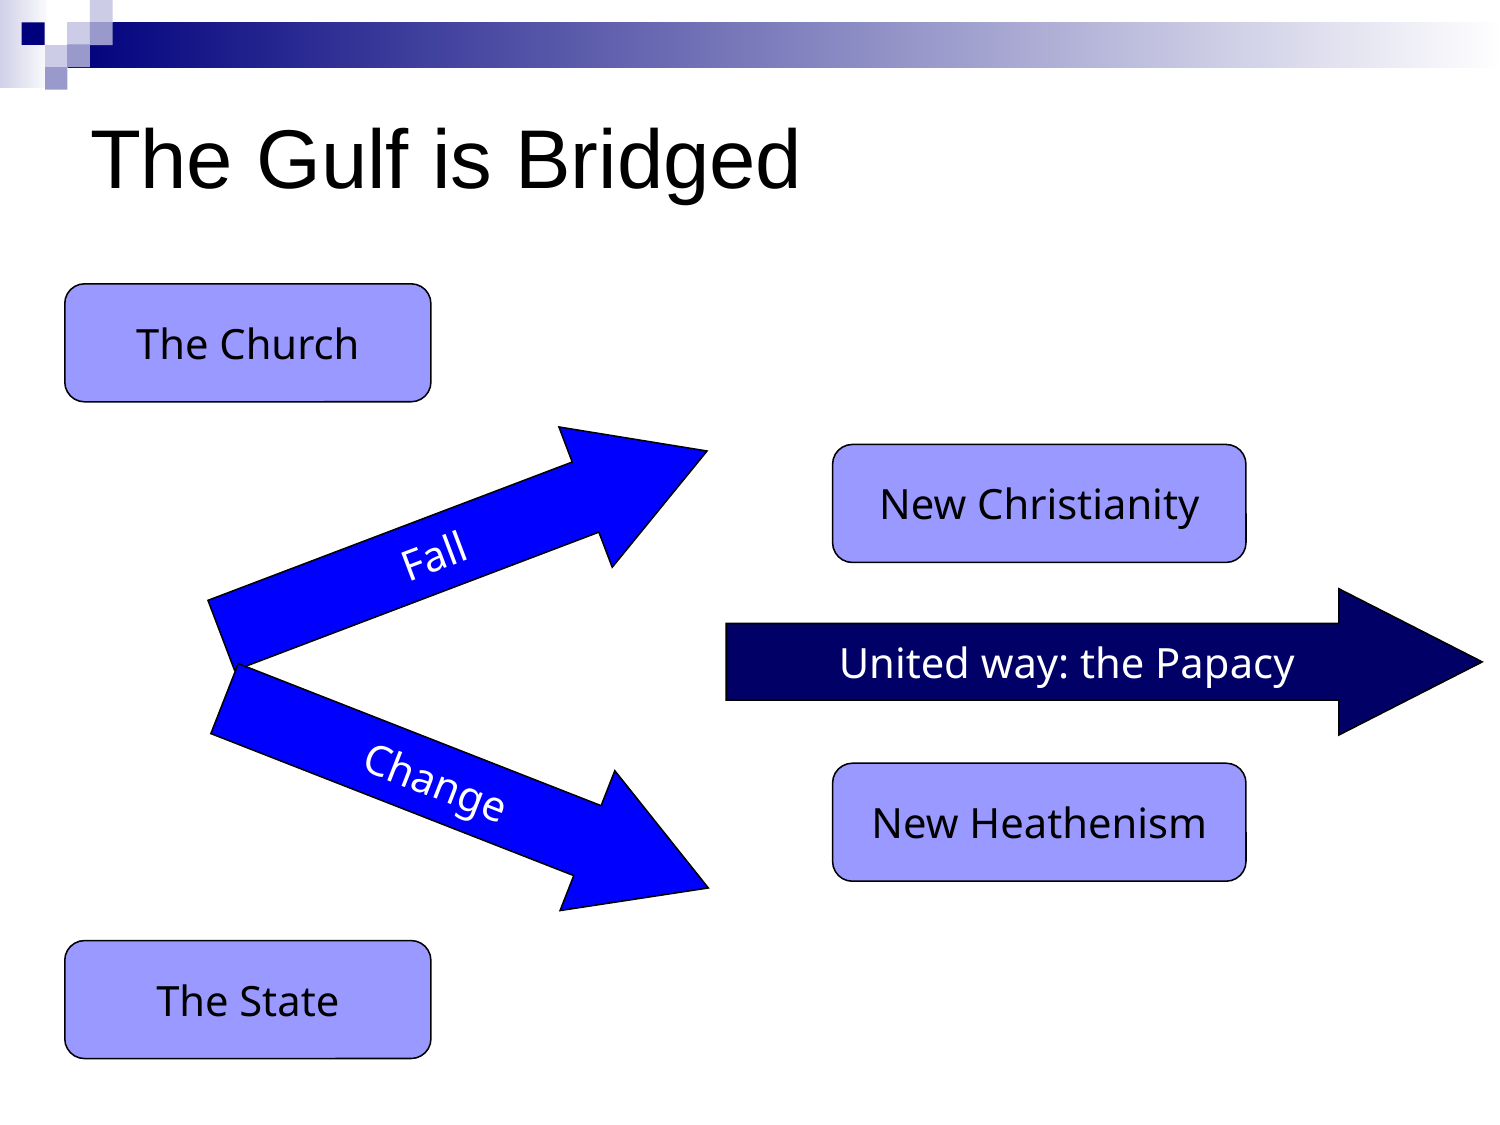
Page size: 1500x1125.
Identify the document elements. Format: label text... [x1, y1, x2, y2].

text_box New Heathenism [832, 763, 1247, 882]
title The Gulf is Bridged [75, 42, 1425, 268]
text_box United way: the Papacy [726, 588, 1483, 736]
text_box The State [64, 940, 431, 1059]
text_box Change [210, 663, 709, 911]
text_box Fall [207, 426, 708, 671]
text_box The Church [64, 283, 431, 402]
text_box New Christianity [832, 444, 1247, 563]
